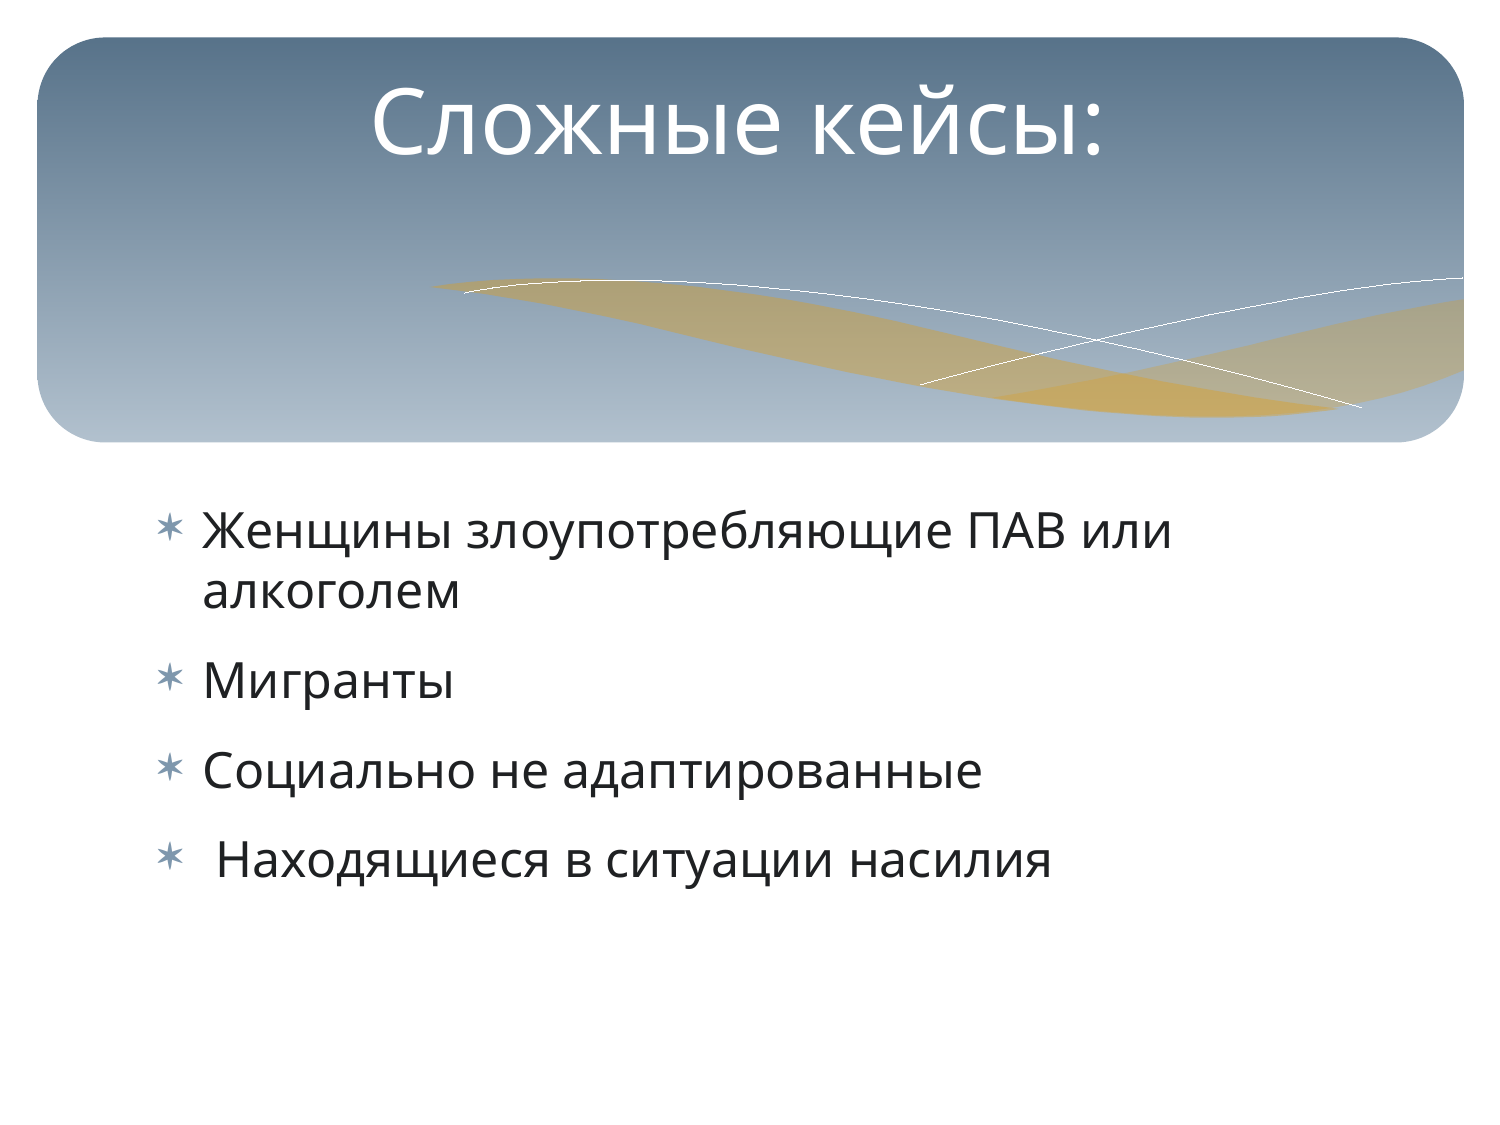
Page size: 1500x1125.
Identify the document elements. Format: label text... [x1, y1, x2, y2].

title Сложные кейсы: [75, 55, 1425, 261]
list Женщины злоупотребляющие ПАВ или алкоголем Мигранты Социально не адаптированные Находящиеся в ситуации насилия [143, 491, 1359, 858]
